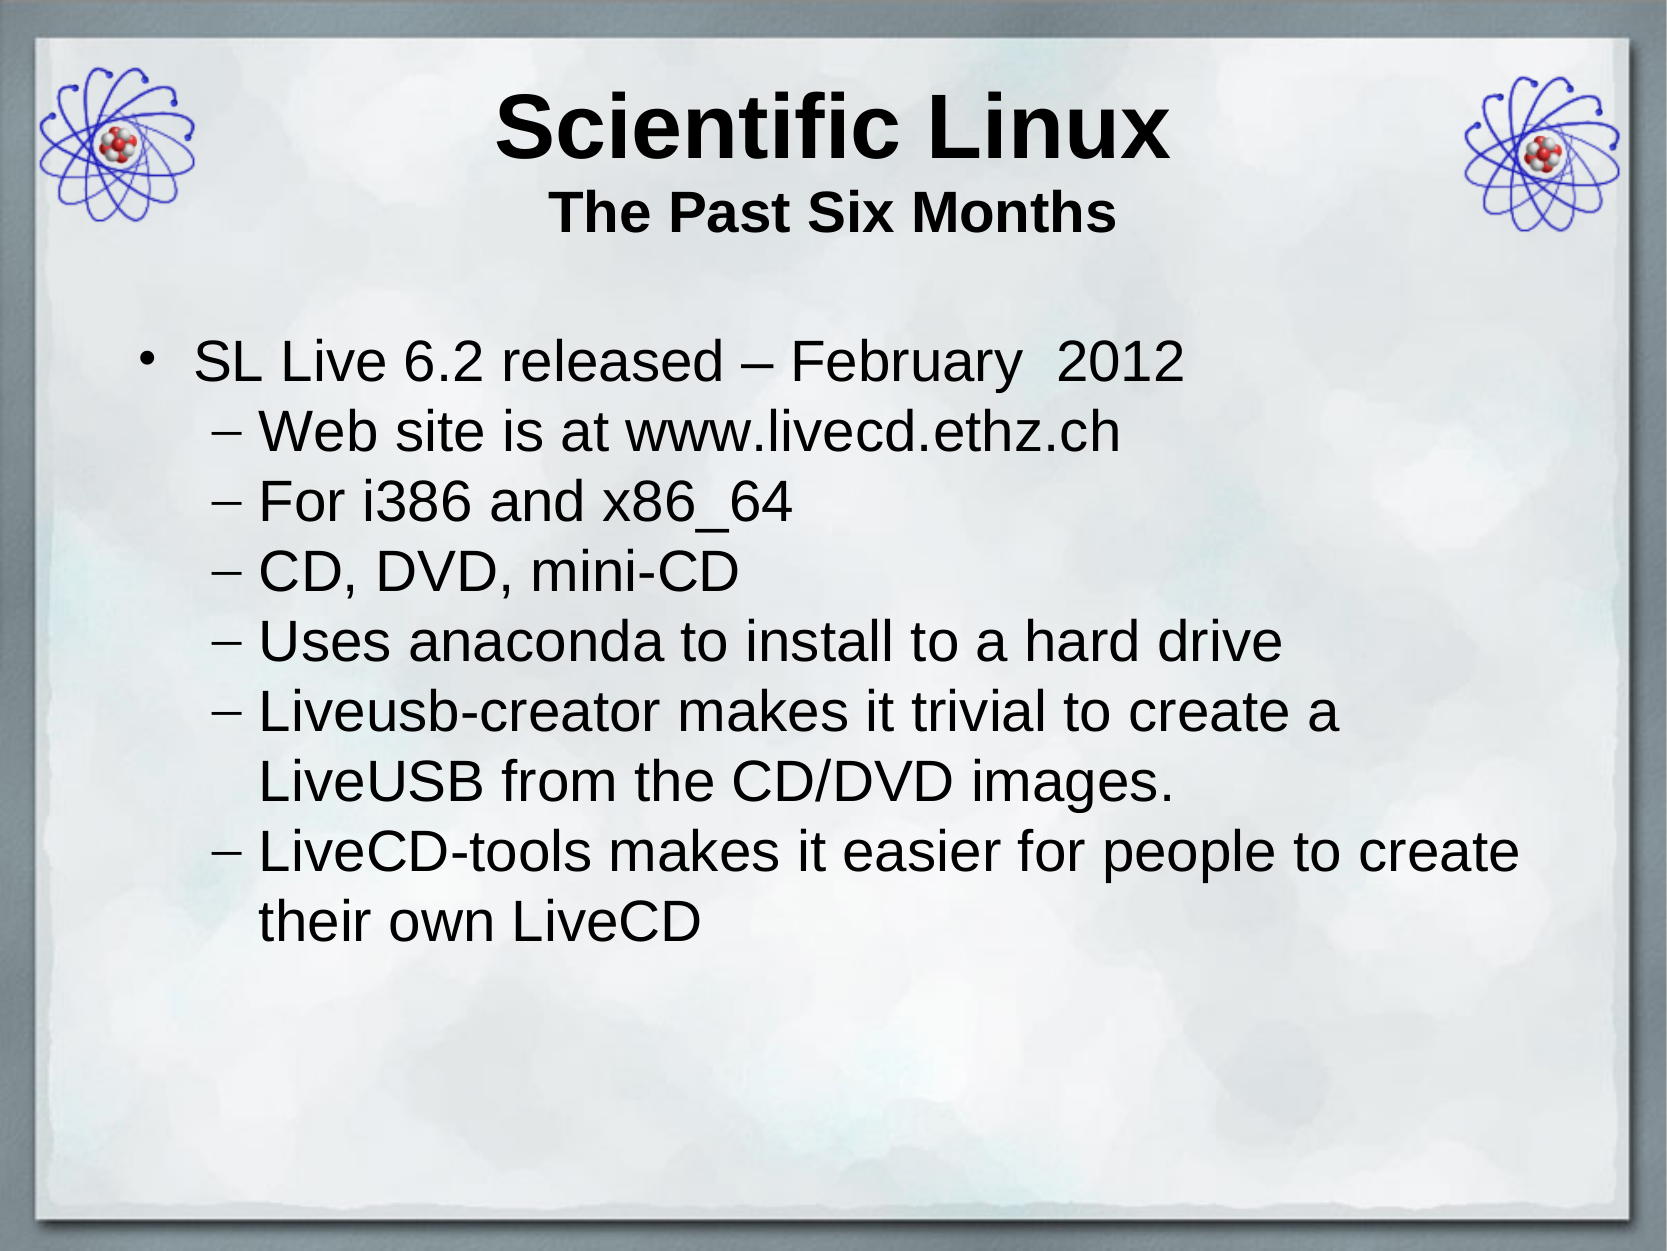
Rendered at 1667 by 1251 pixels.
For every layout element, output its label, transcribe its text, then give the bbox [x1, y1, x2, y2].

title Scientific Linux The Past Six Months [289, 75, 1378, 246]
text_box SL Live 6.2 released – February 2012 Web site is at www.livecd.ethz.ch For i386 and x86_64 CD, DVD, mini-CD Uses anaconda to install to a hard drive Liveusb-creator makes it trivial to create a LiveUSB from the CD/DVD images. LiveCD-tools makes it easier for people to create their own LiveCD [122, 315, 1575, 961]
picture [0, 0, 1667, 1251]
